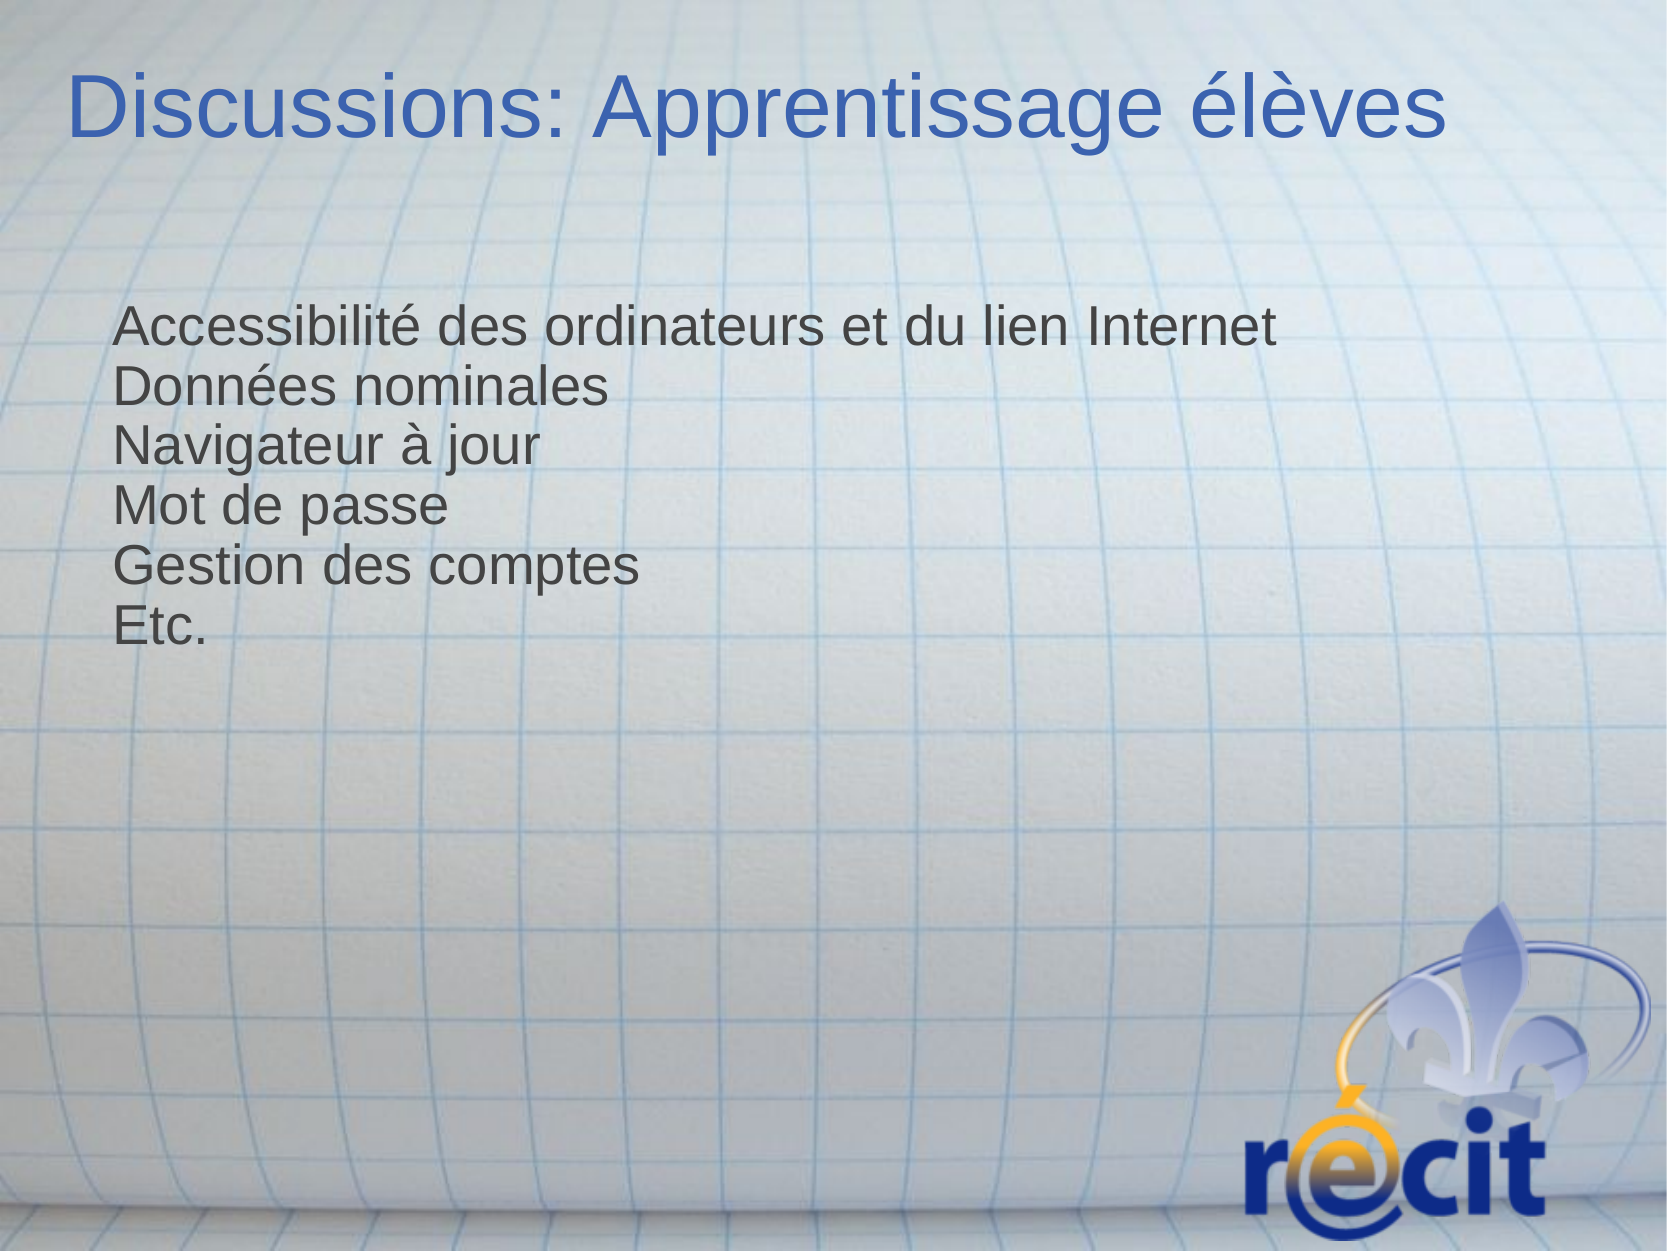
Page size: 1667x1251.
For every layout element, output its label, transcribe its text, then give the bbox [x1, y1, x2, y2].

picture [0, 0, 1667, 1251]
list Accessibilité des ordinateurs et du lien Internet Données nominales Navigateur à jour Mot de passe Gestion des comptes Etc. [93, 297, 1519, 1030]
title Discussions: Apprentissage élèves [65, 61, 1653, 213]
